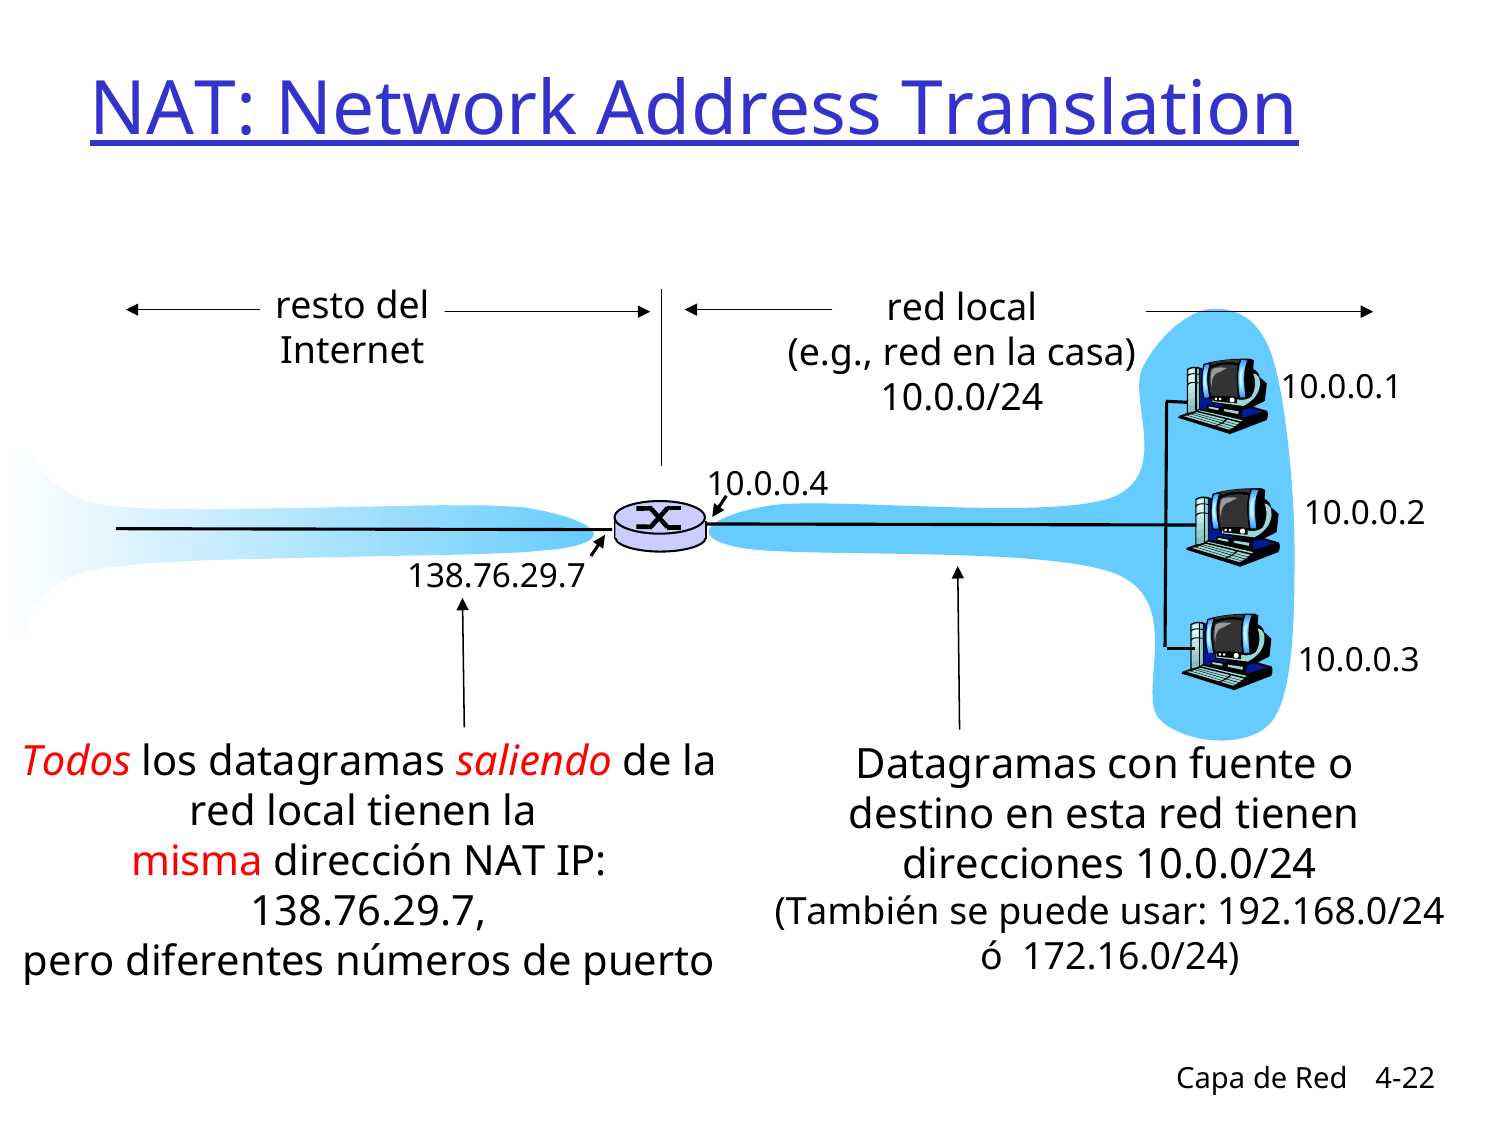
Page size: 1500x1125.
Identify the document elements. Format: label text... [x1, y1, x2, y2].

text_box 10.0.0.3 [1282, 630, 1435, 687]
text_box [614, 501, 706, 552]
chart [1178, 358, 1270, 435]
text_box Todos los datagramas saliendo de la red local tienen la misma dirección NAT IP: 138.76.29.7, pero diferentes números de puerto [0, 725, 739, 992]
text_box 138.76.29.7 [392, 546, 601, 602]
text_box red local (e.g., red en la casa) 10.0.0/24 [772, 275, 1152, 426]
text_box [4, 450, 594, 640]
text_box 10.0.0.1 [1265, 357, 1418, 414]
title NAT: Network Address Translation [75, 15, 1463, 196]
text_box [708, 404, 1295, 728]
text_box 10.0.0.4 [691, 454, 844, 511]
text_box Datagramas con fuente o destino en esta red tienen direcciones 10.0.0/24 (También se puede usar: 192.168.0/24 ó 172.16.0/24) [759, 728, 1460, 985]
chart [1186, 487, 1282, 567]
text_box 10.0.0.2 [1289, 483, 1441, 540]
text_box [716, 312, 1273, 523]
chart [1181, 612, 1274, 691]
text_box resto del Internet [260, 273, 445, 379]
